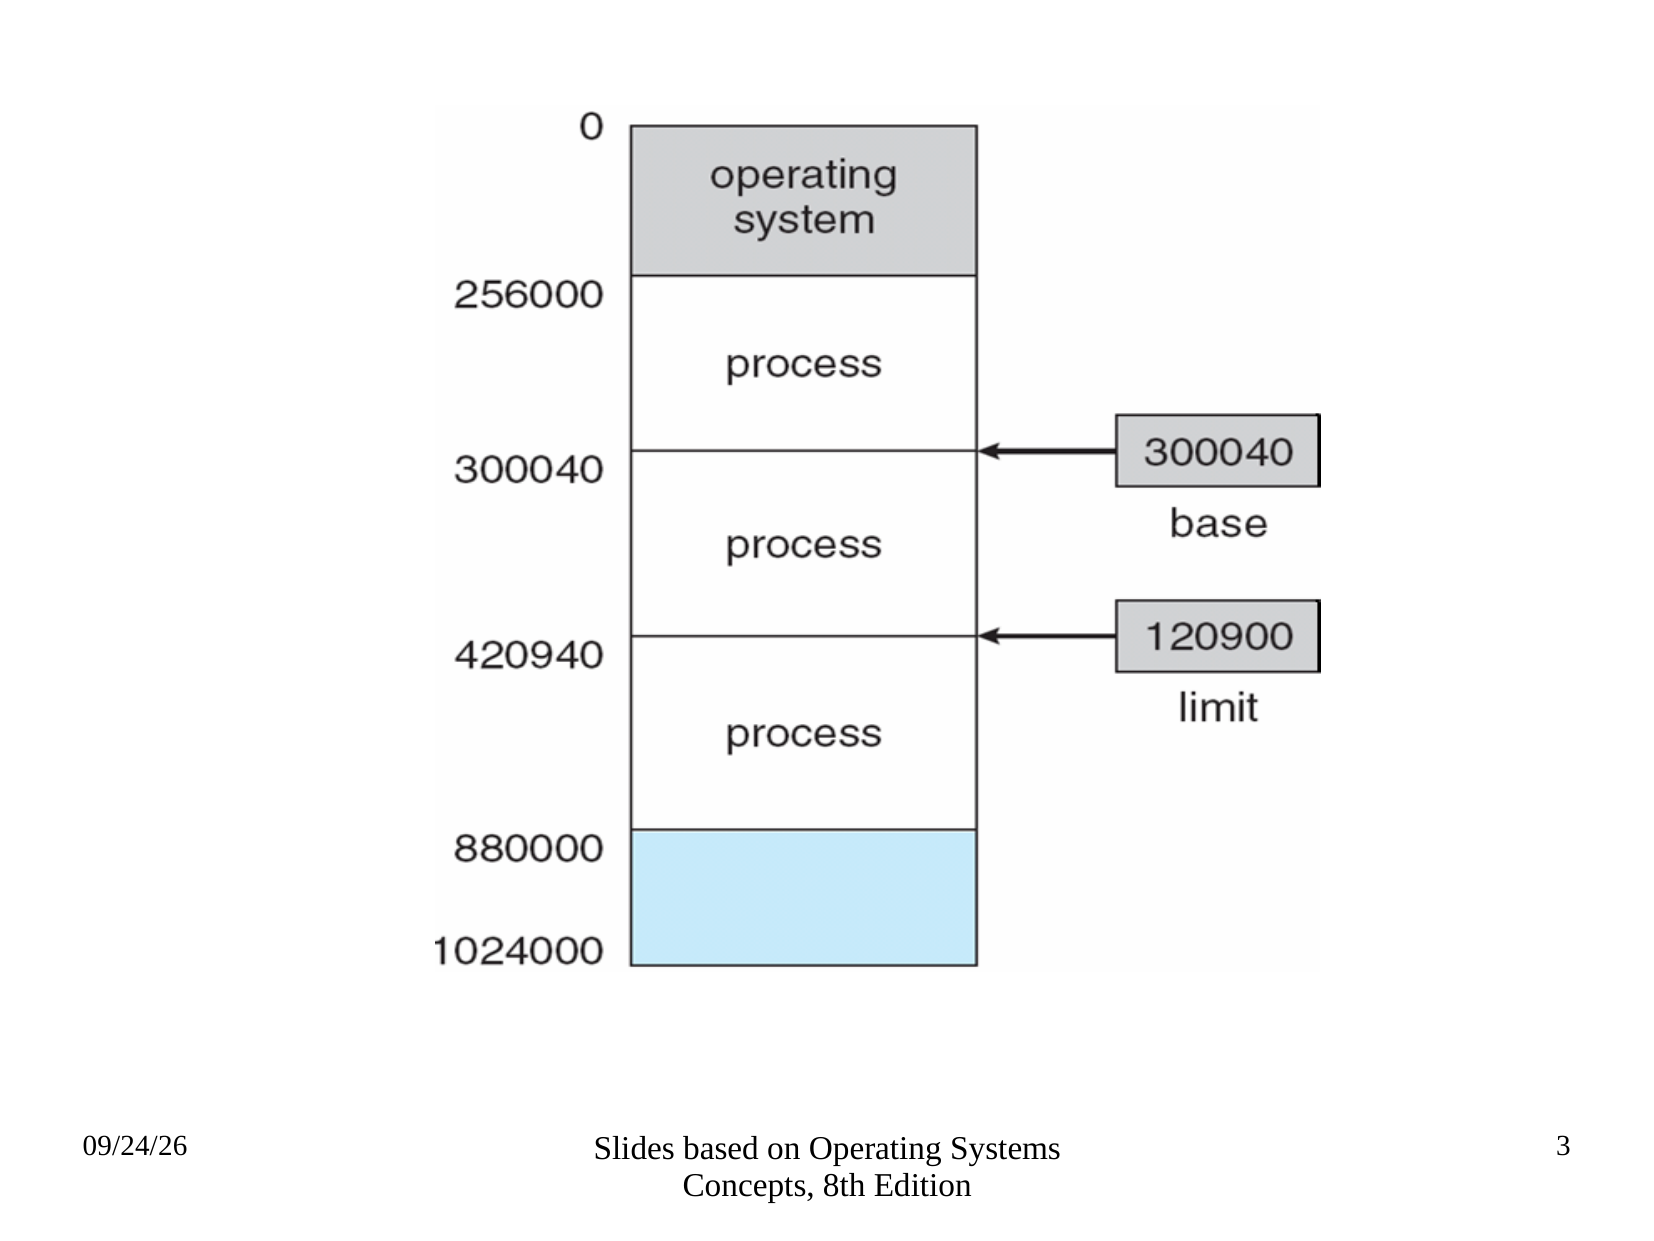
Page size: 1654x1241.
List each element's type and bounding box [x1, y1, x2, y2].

picture [435, 104, 1321, 973]
